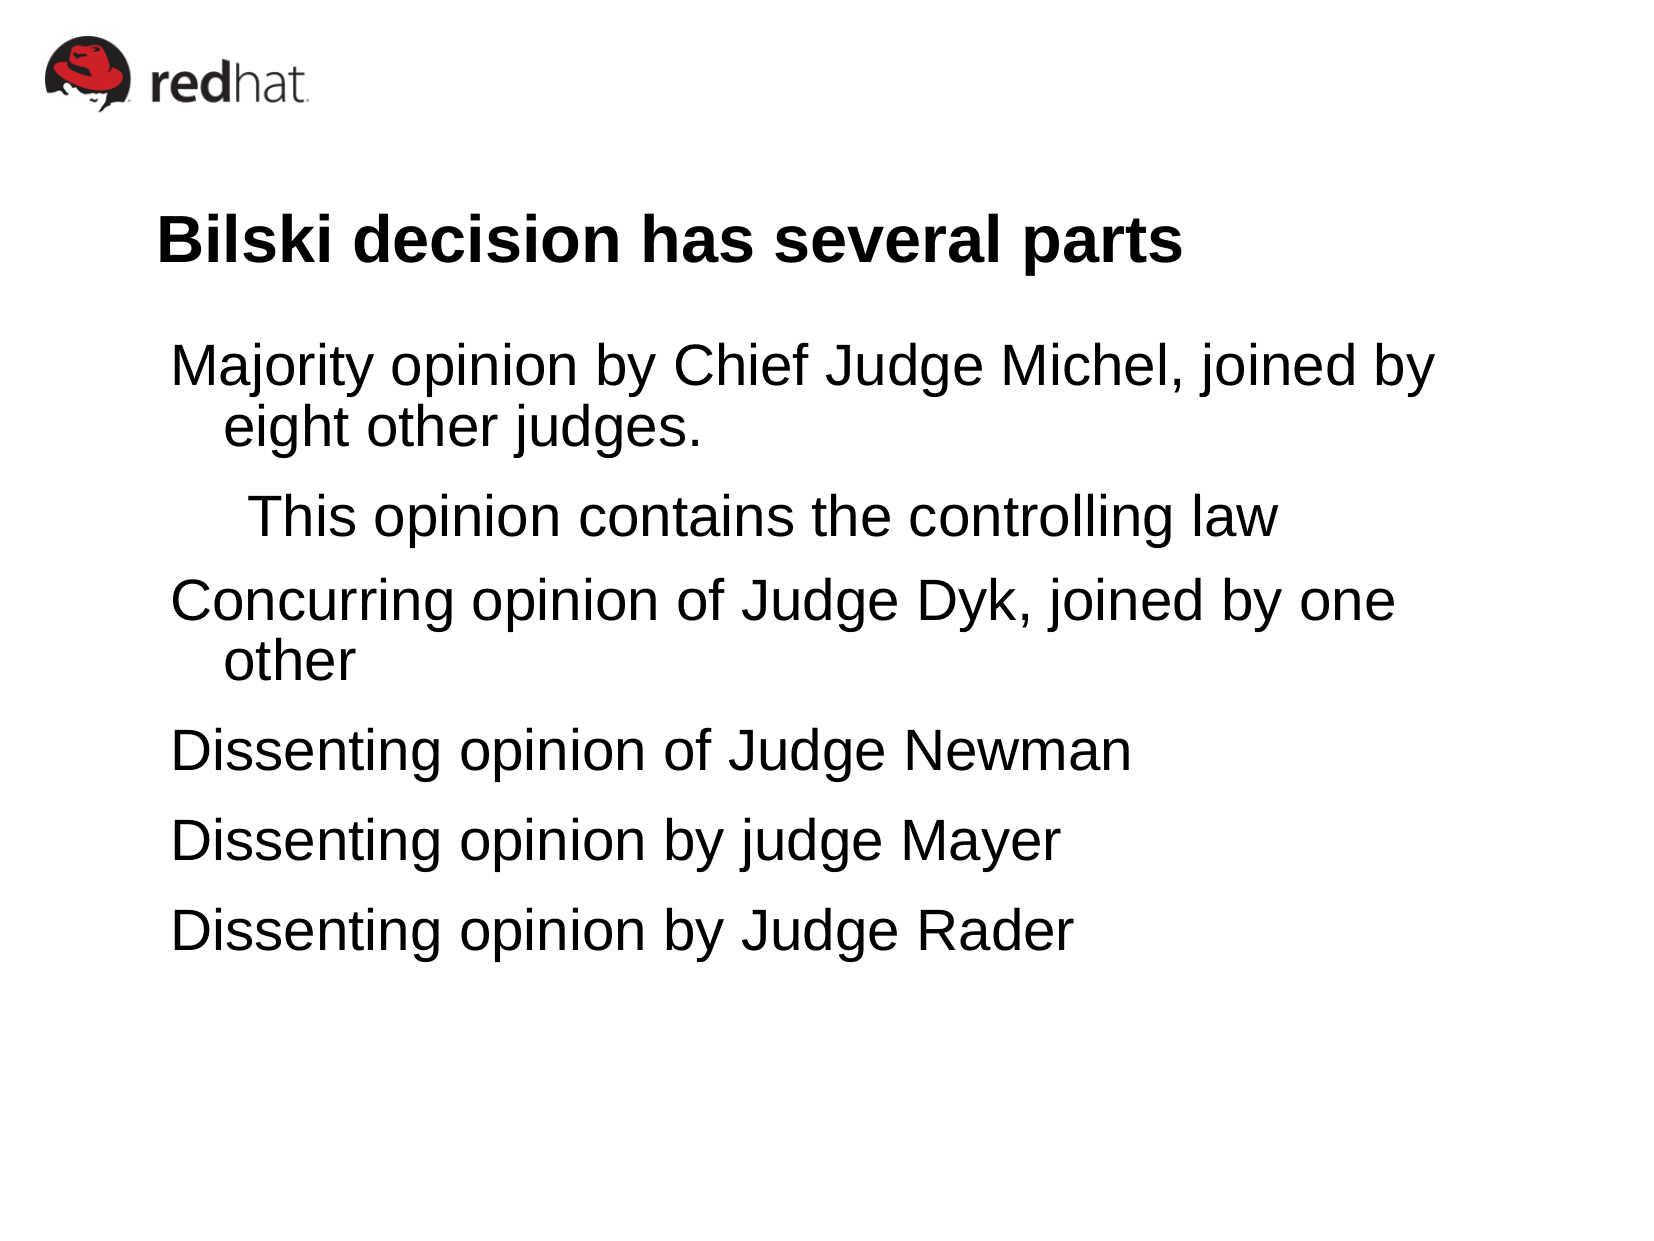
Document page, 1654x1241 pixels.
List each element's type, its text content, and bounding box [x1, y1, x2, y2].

list Majority opinion by Chief Judge Michel, joined by eight other judges. This opinion contains the controlling law Concurring opinion of Judge Dyk, joined by one other Dissenting opinion of Judge Newman Dissenting opinion by judge Mayer Dissenting opinion by Judge Rader [152, 337, 1498, 1116]
title Bilski decision has several parts [156, 204, 1502, 280]
picture [45, 36, 309, 122]
